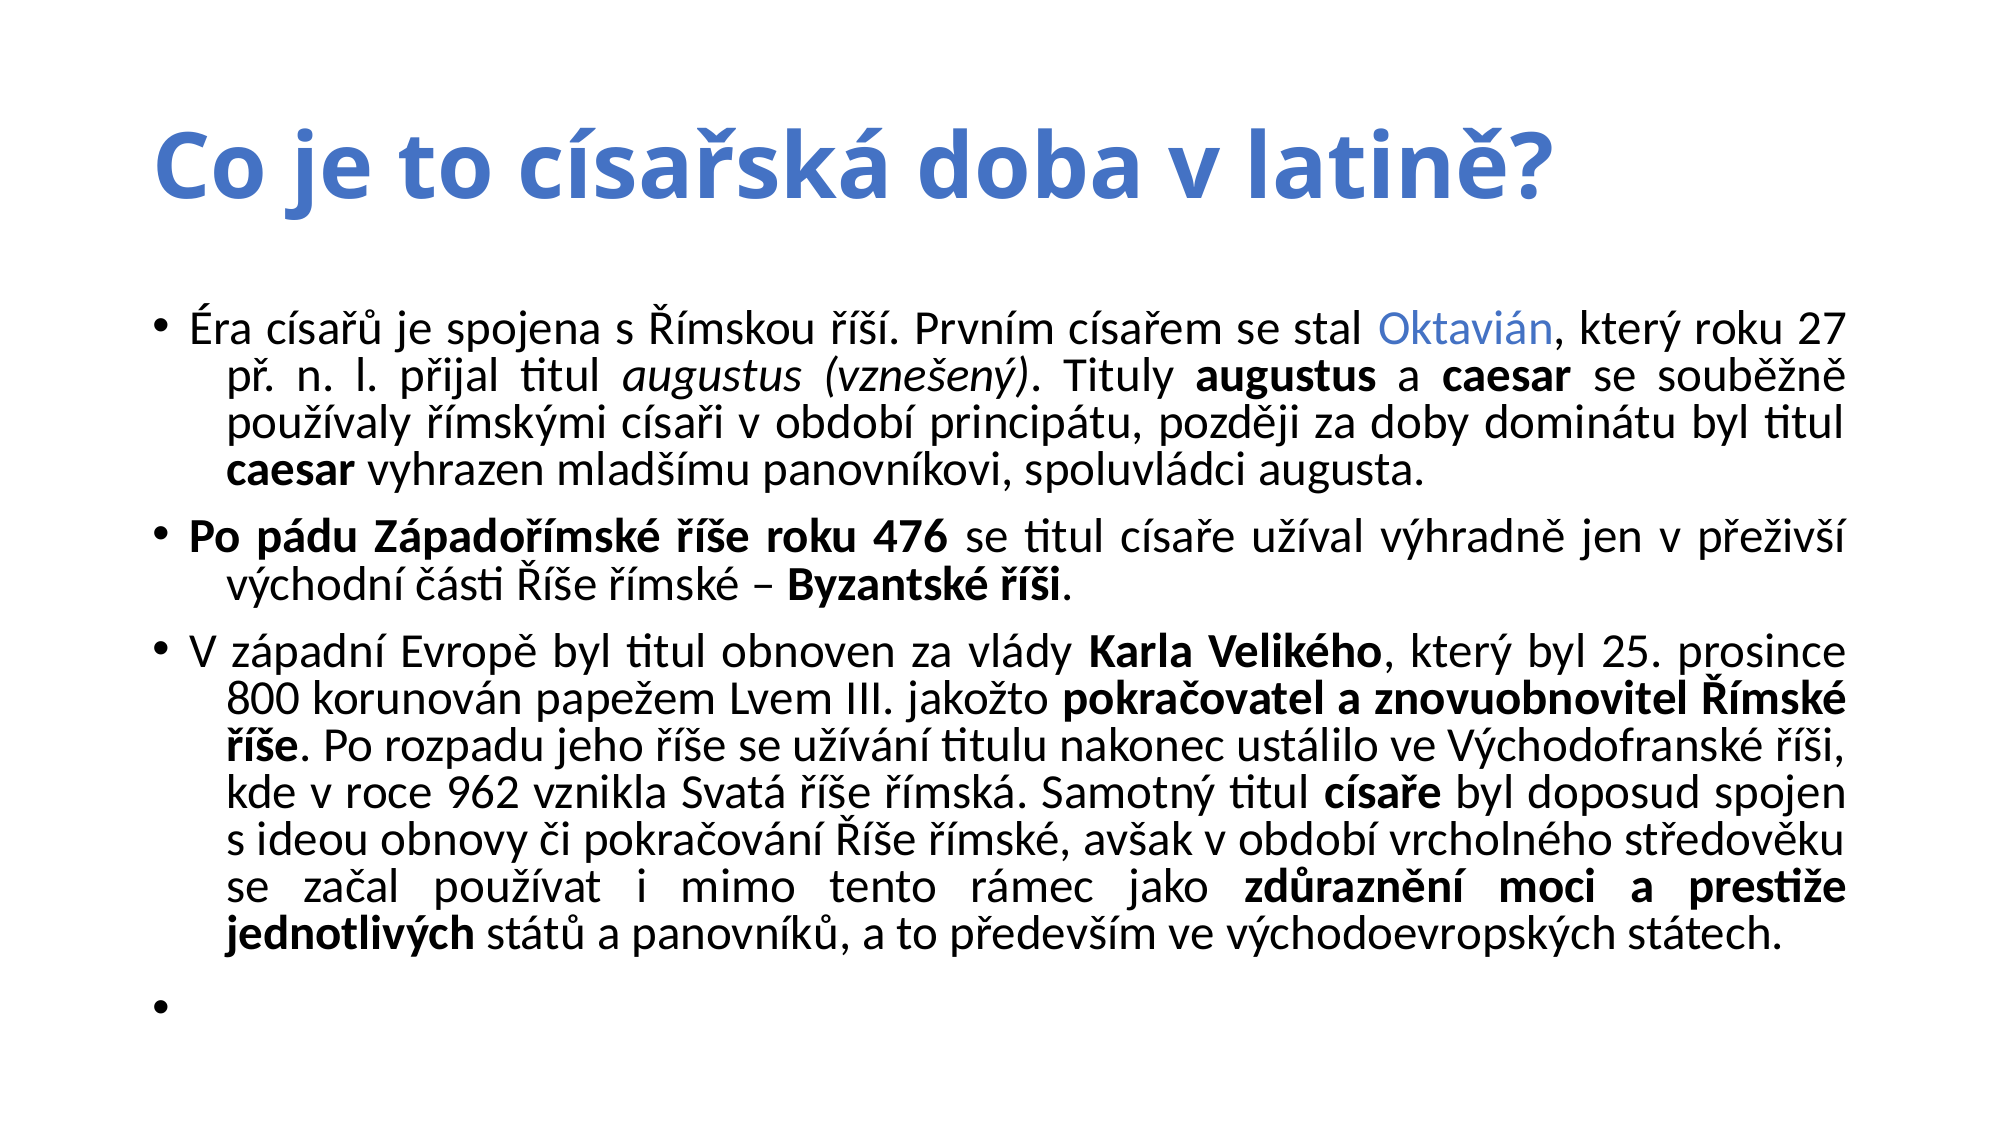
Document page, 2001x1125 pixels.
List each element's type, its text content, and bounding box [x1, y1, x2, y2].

title Co je to císařská doba v latině? [137, 59, 1863, 278]
list Éra císařů je spojena s Římskou říší. Prvním císařem se stal Oktavián, který roku 27 př. n. l. přijal titul augustus (vznešený). Tituly augustus a caesar se souběžně používaly římskými císaři v období principátu, později za doby dominátu byl titul caesar vyhrazen mladšímu panovníkovi, spoluvládci augusta. Po pádu Západořímské říše roku 476 se titul císaře užíval výhradně jen v přeživší východní části Říše římské – Byzantské říši. V západní Evropě byl titul obnoven za vlády Karla Velikého, který byl 25. prosince 800 korunován papežem Lvem III. jakožto pokračovatel a znovuobnovitel Římské říše. Po rozpadu jeho říše se užívání titulu nakonec ustálilo ve Východofranské říši, kde v roce 962 vznikla Svatá říše římská. Samotný titul císaře byl doposud spojen s ideou obnovy či pokračování Říše římské, avšak v období vrcholného středověku se začal používat i mimo tento rámec jako zdůraznění moci a prestiže jednotlivých států a panovníků, a to především ve východoevropských státech. [137, 299, 1863, 1014]
